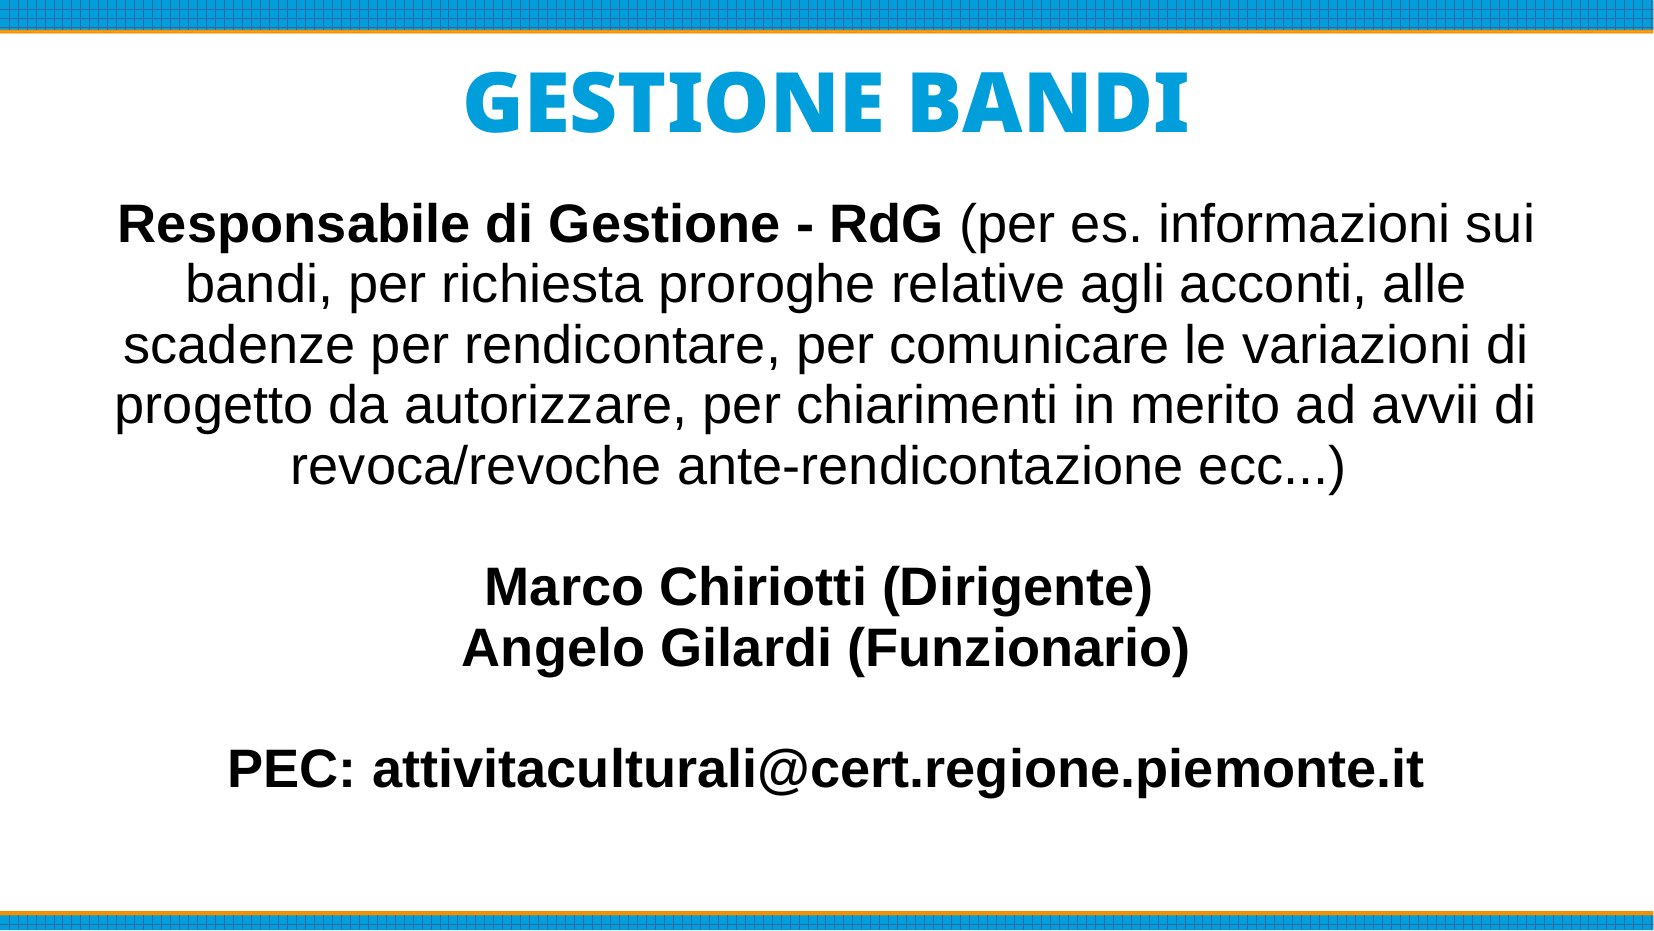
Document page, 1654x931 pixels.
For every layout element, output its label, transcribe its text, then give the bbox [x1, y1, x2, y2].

subtitle GESTIONE BANDI Responsabile di Gestione - RdG (per es. informazioni sui bandi, per richiesta proroghe relative agli acconti, alle scadenze per rendicontare, per comunicare le variazioni di progetto da autorizzare, per chiarimenti in merito ad avvii di revoca/revoche ante-rendicontazione ecc...) Marco Chiriotti (Dirigente) Angelo Gilardi (Funzionario) PEC: attivitaculturali@cert.regione.piemonte.it [88, 13, 1565, 829]
